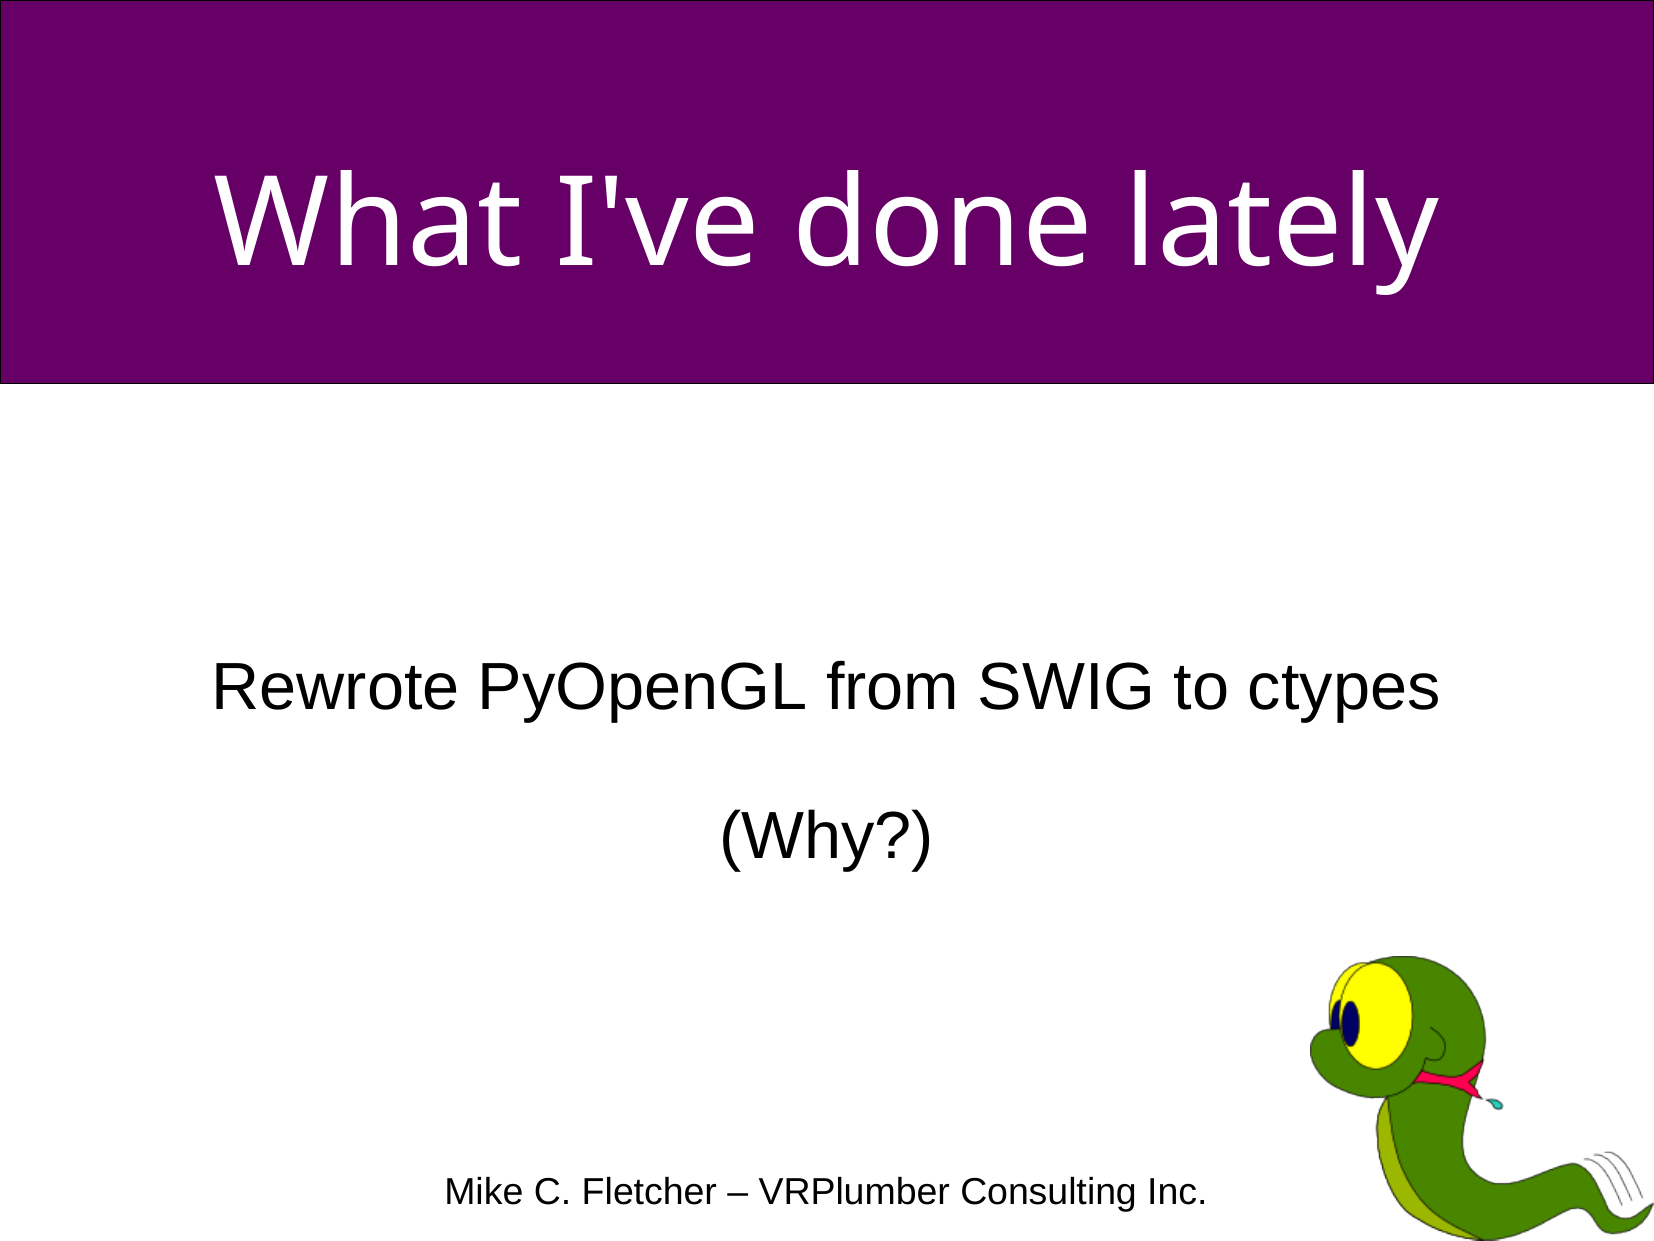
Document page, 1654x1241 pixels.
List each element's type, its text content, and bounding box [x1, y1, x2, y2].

picture [1310, 956, 1654, 1241]
subtitle Rewrote PyOpenGL from SWIG to ctypes (Why?) [82, 420, 1571, 1102]
title What I've done lately [82, 56, 1571, 377]
